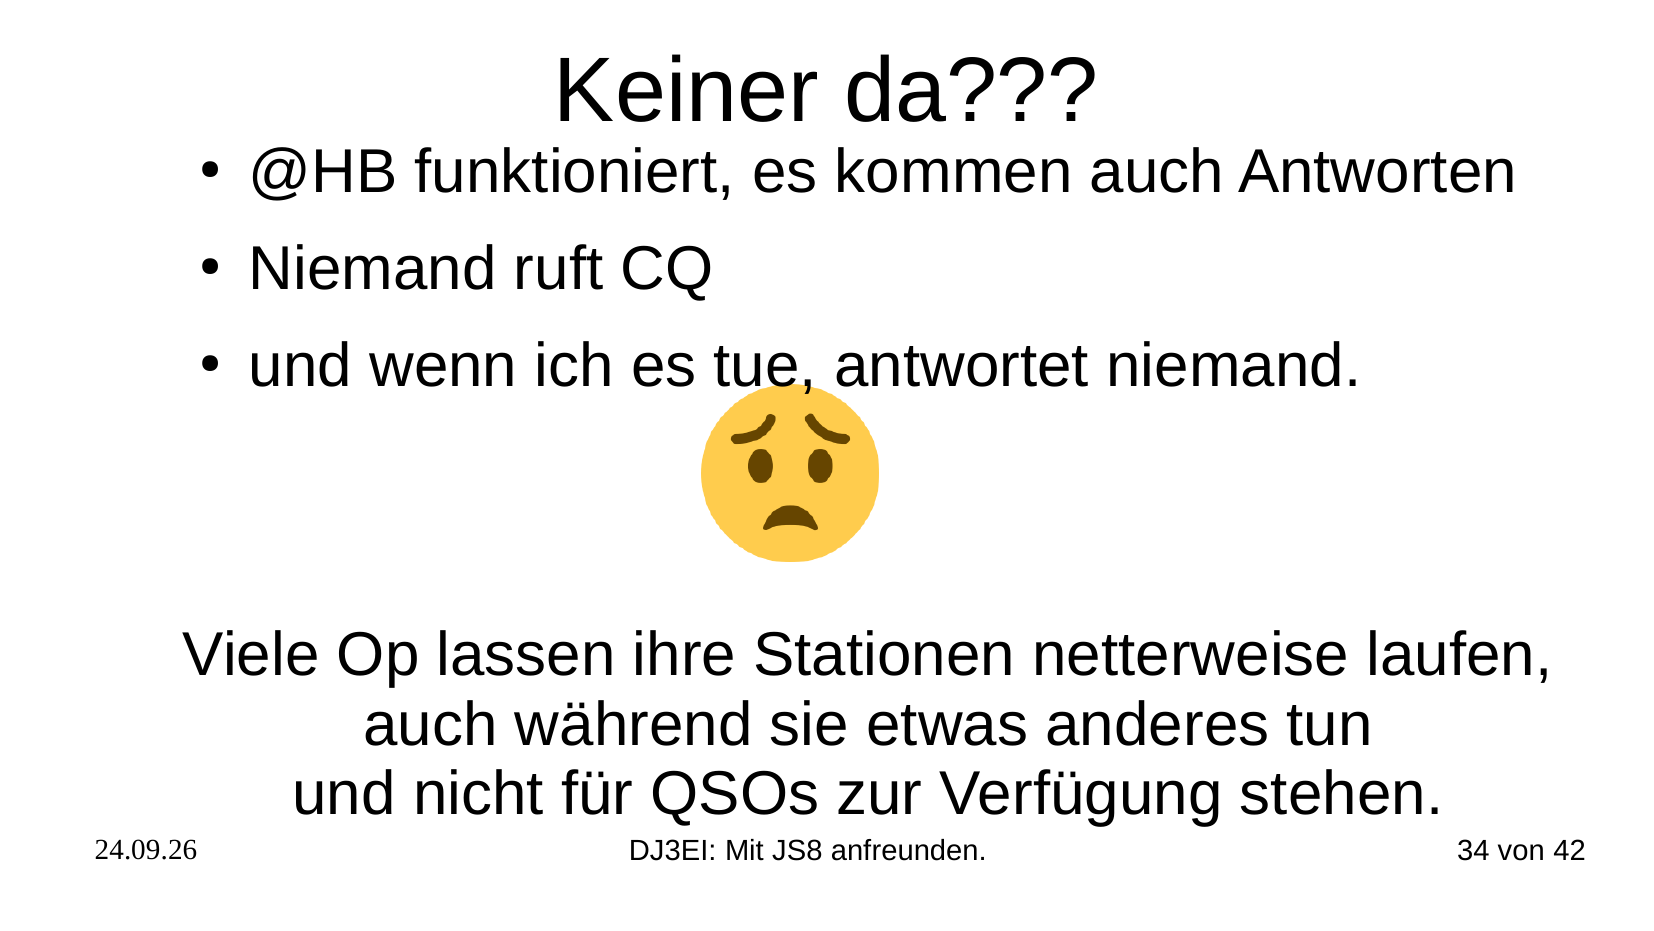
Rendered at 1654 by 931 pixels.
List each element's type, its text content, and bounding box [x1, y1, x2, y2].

title Keiner da??? [82, 11, 1571, 168]
list @HB funktioniert, es kommen auch Antworten Niemand ruft CQ und wenn ich es tue, antwortet niemand. Viele Op lassen ihre Stationen netterweise laufen, auch während sie etwas anderes tun und nicht für QSOs zur Verfügung stehen. [124, 136, 1613, 834]
